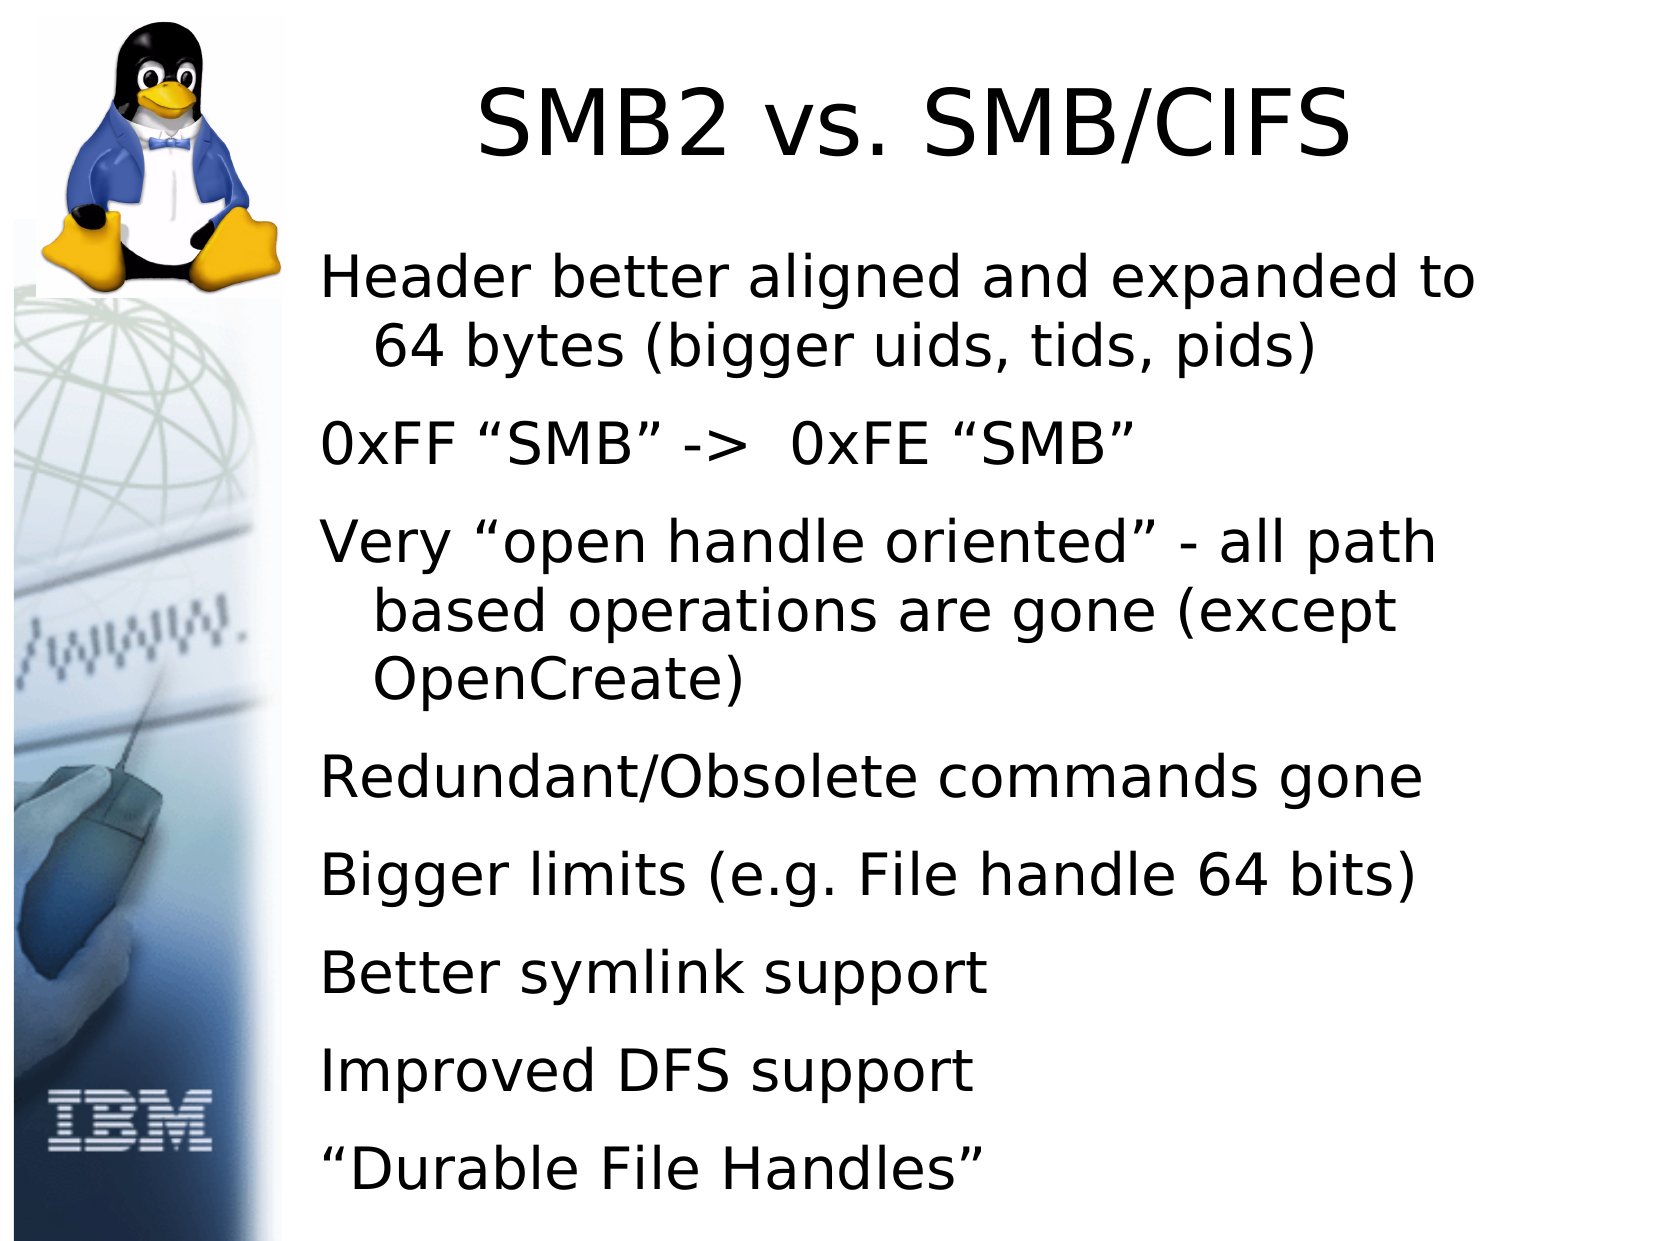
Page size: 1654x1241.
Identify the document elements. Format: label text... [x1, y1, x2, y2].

list Header better aligned and expanded to 64 bytes (bigger uids, tids, pids) 0xFF “SMB” -> 0xFE “SMB” Very “open handle oriented” - all path based operations are gone (except OpenCreate) Redundant/Obsolete commands gone Bigger limits (e.g. File handle 64 bits) Better symlink support Improved DFS support “Durable File Handles” [301, 243, 1520, 1199]
title SMB2 vs. SMB/CIFS [301, 39, 1528, 209]
